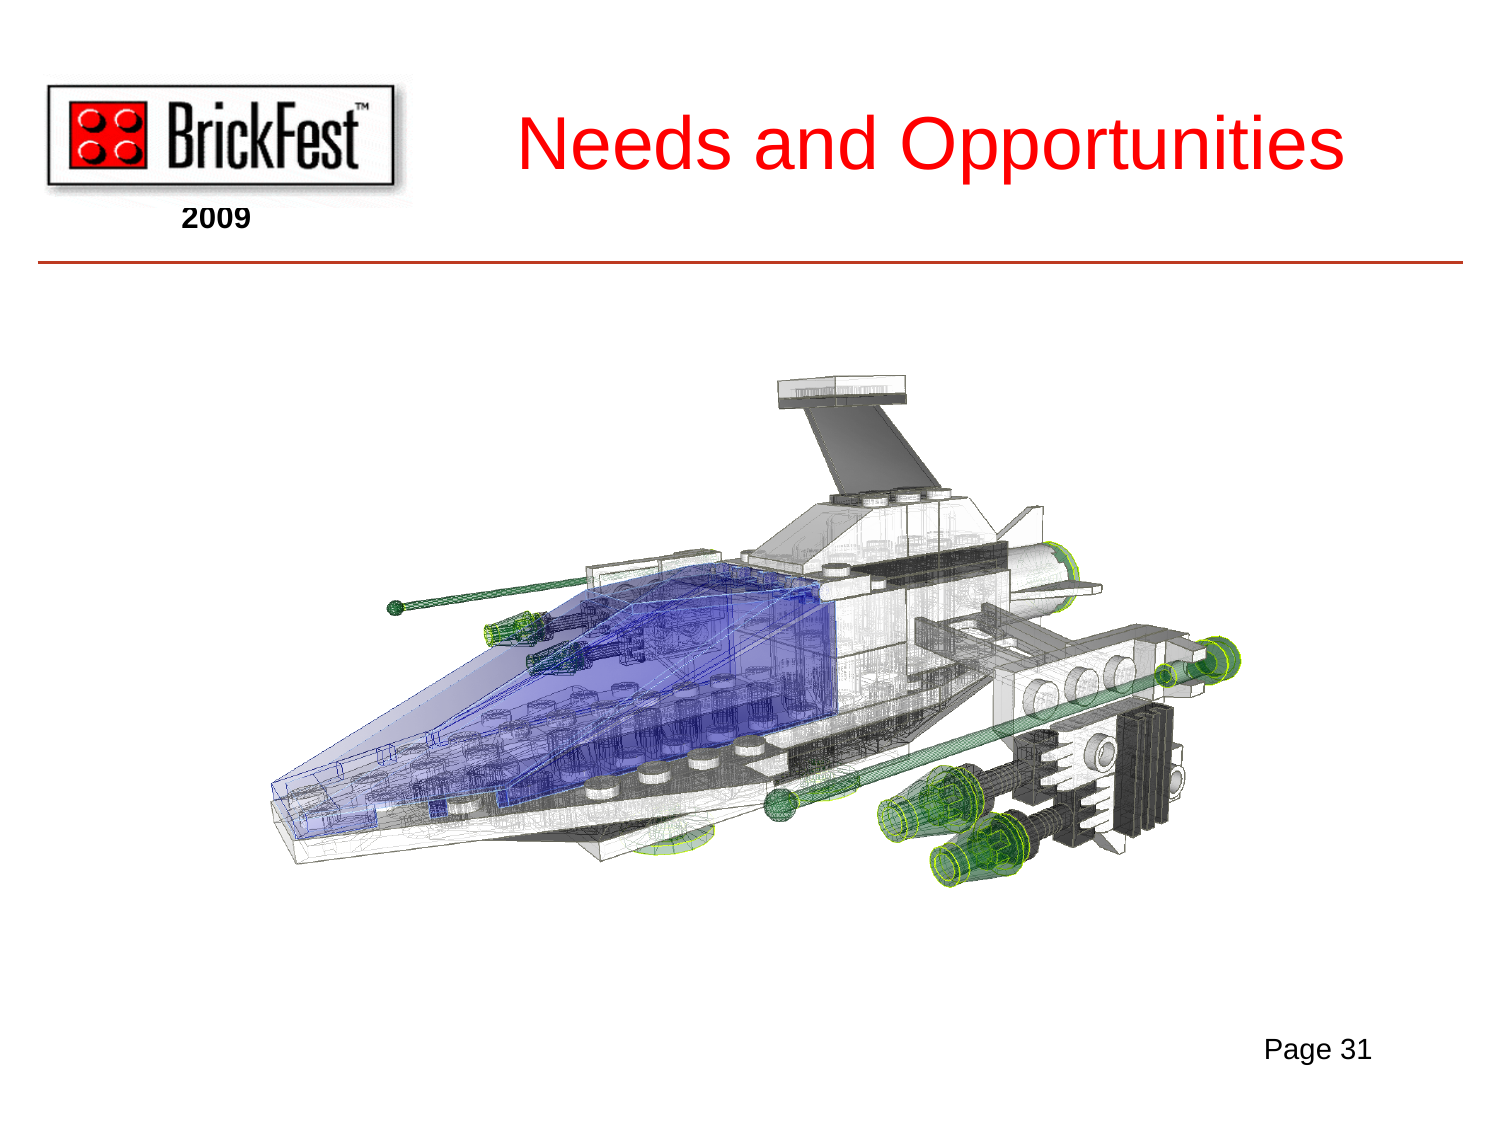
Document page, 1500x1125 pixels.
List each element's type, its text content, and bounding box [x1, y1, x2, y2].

picture [35, 74, 412, 208]
title Needs and Opportunities [412, 49, 1450, 238]
chart [249, 350, 1251, 901]
